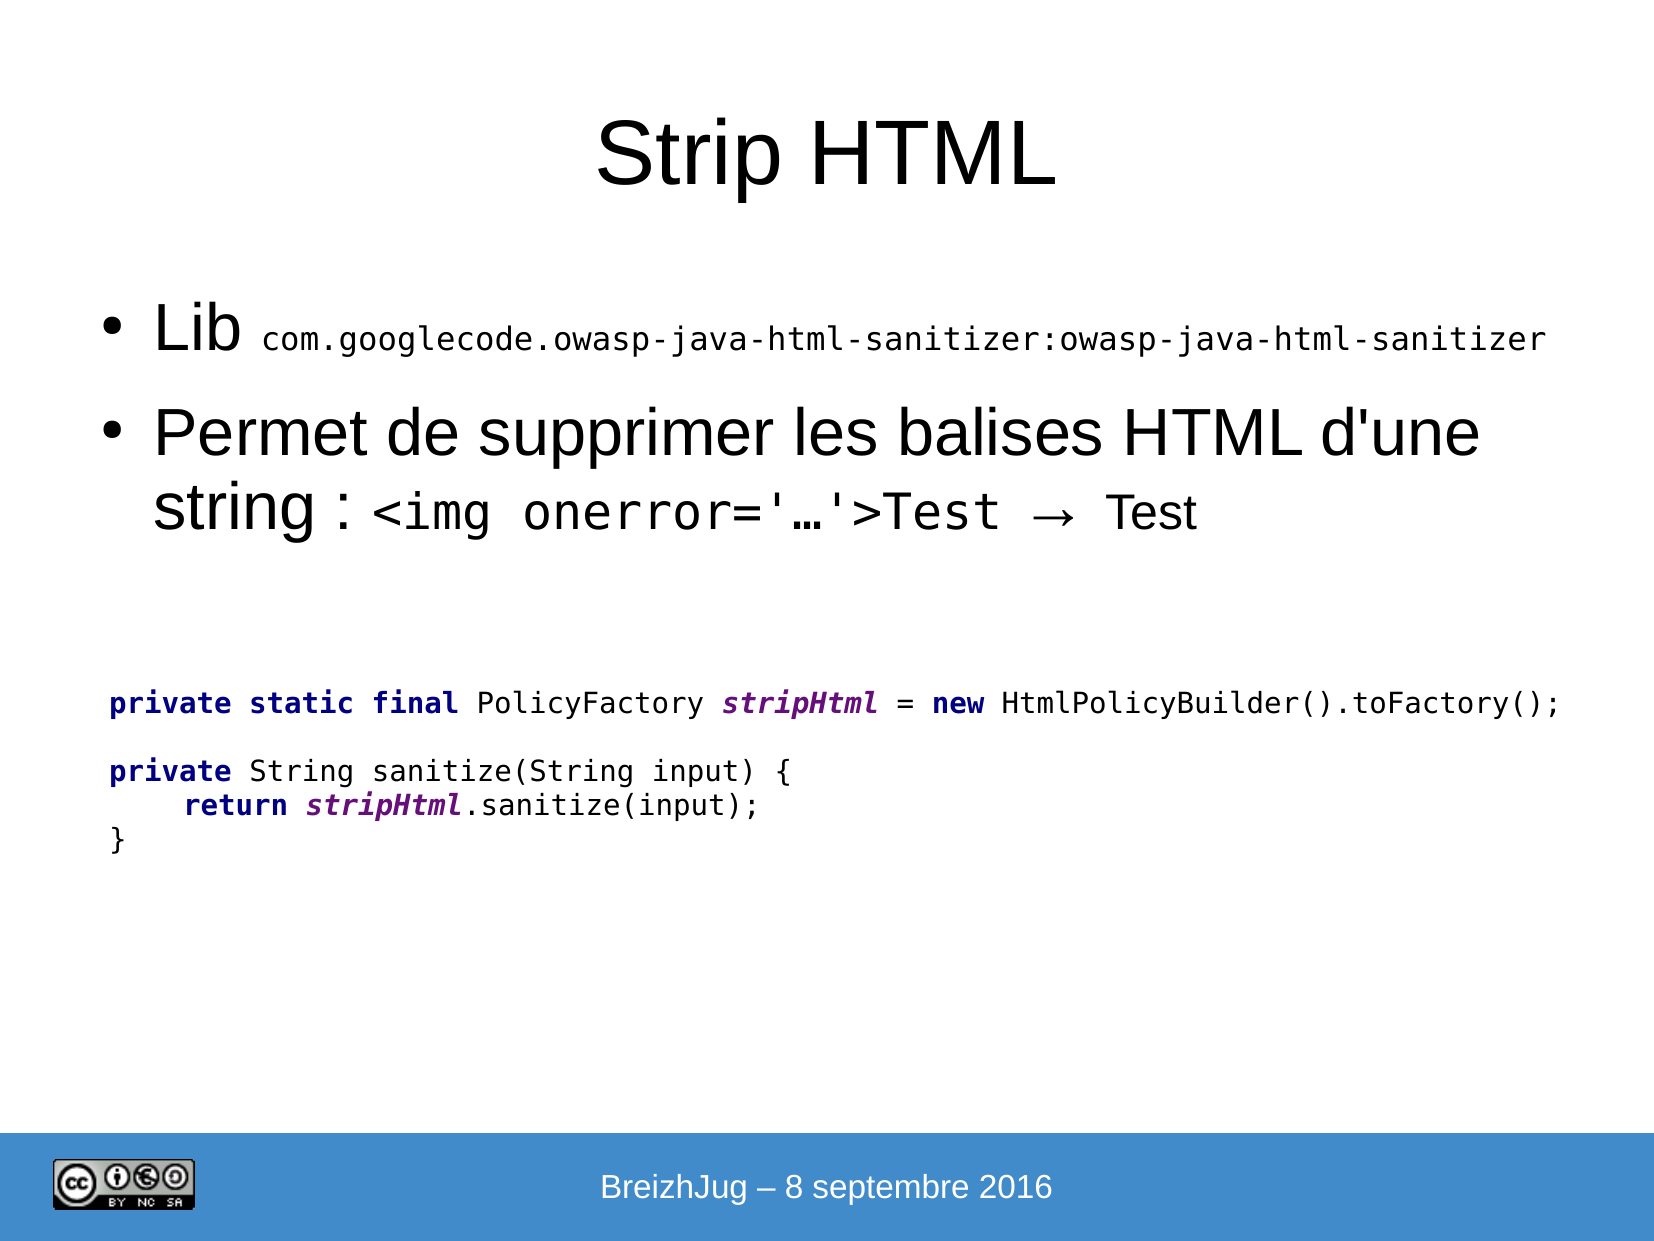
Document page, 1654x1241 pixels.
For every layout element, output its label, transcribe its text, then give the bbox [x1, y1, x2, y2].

text_box private static final PolicyFactory stripHtml = new HtmlPolicyBuilder().toFactory(); private String sanitize(String input) { return stripHtml.sanitize(input); } [94, 678, 1577, 865]
list Lib com.googlecode.owasp-java-html-sanitizer:owasp-java-html-sanitizer Permet de supprimer les balises HTML d'une string : <img onerror='…'>Test → Test [82, 290, 1571, 1010]
picture [53, 1159, 195, 1210]
title Strip HTML [82, 49, 1571, 257]
